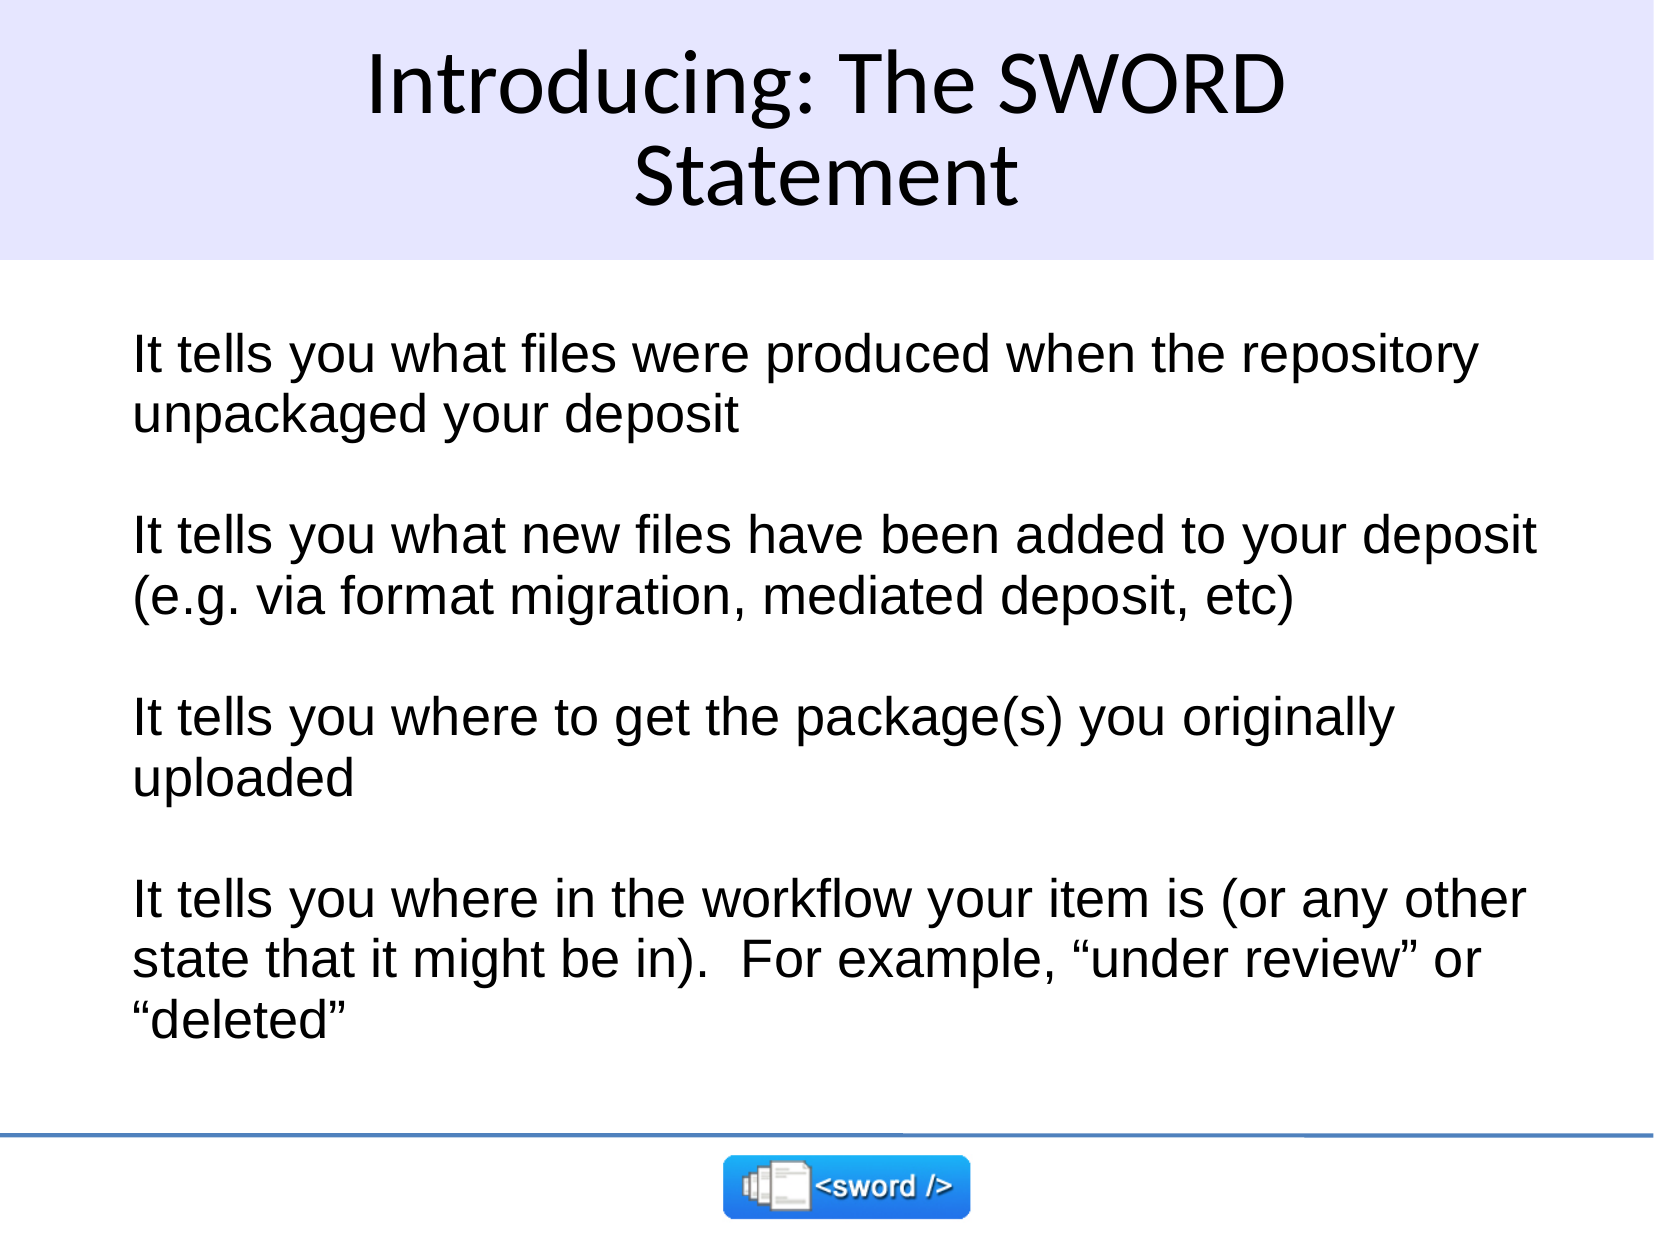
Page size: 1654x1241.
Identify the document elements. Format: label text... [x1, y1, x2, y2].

picture [722, 1154, 973, 1223]
text_box Introducing: The SWORD Statement [324, 30, 1329, 245]
text_box It tells you what files were produced when the repository unpackaged your deposit It tells you what new files have been added to your deposit (e.g. via format migration, mediated deposit, etc) It tells you where to get the package(s) you originally uploaded It tells you where in the workflow your item is (or any other state that it might be in). For example, “under review” or “deleted” [118, 315, 1565, 1058]
